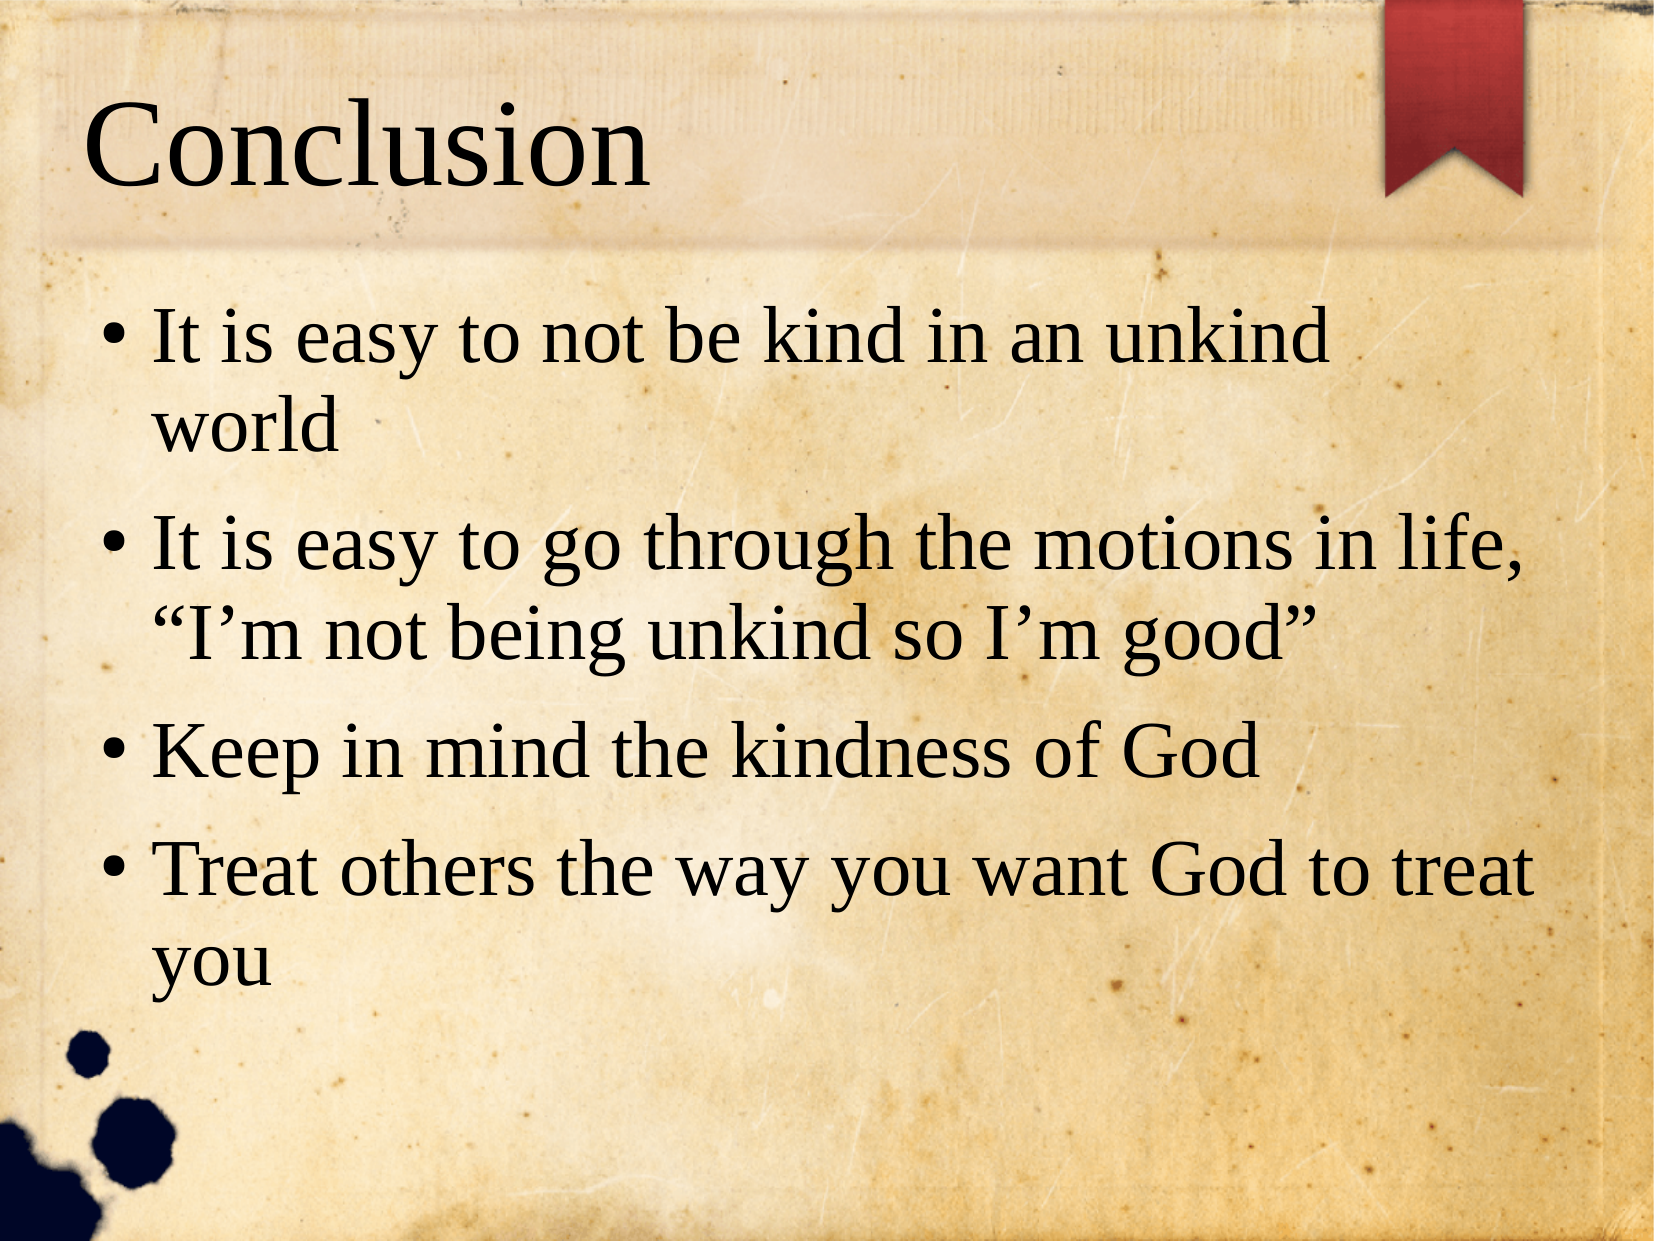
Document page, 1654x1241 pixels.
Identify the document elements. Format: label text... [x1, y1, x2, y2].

picture [0, 0, 1654, 1241]
title Conclusion [82, 49, 1347, 237]
list It is easy to not be kind in an unkind world It is easy to go through the motions in life, “I’m not being unkind so I’m good” Keep in mind the kindness of God Treat others the way you want God to treat you [82, 290, 1538, 1010]
